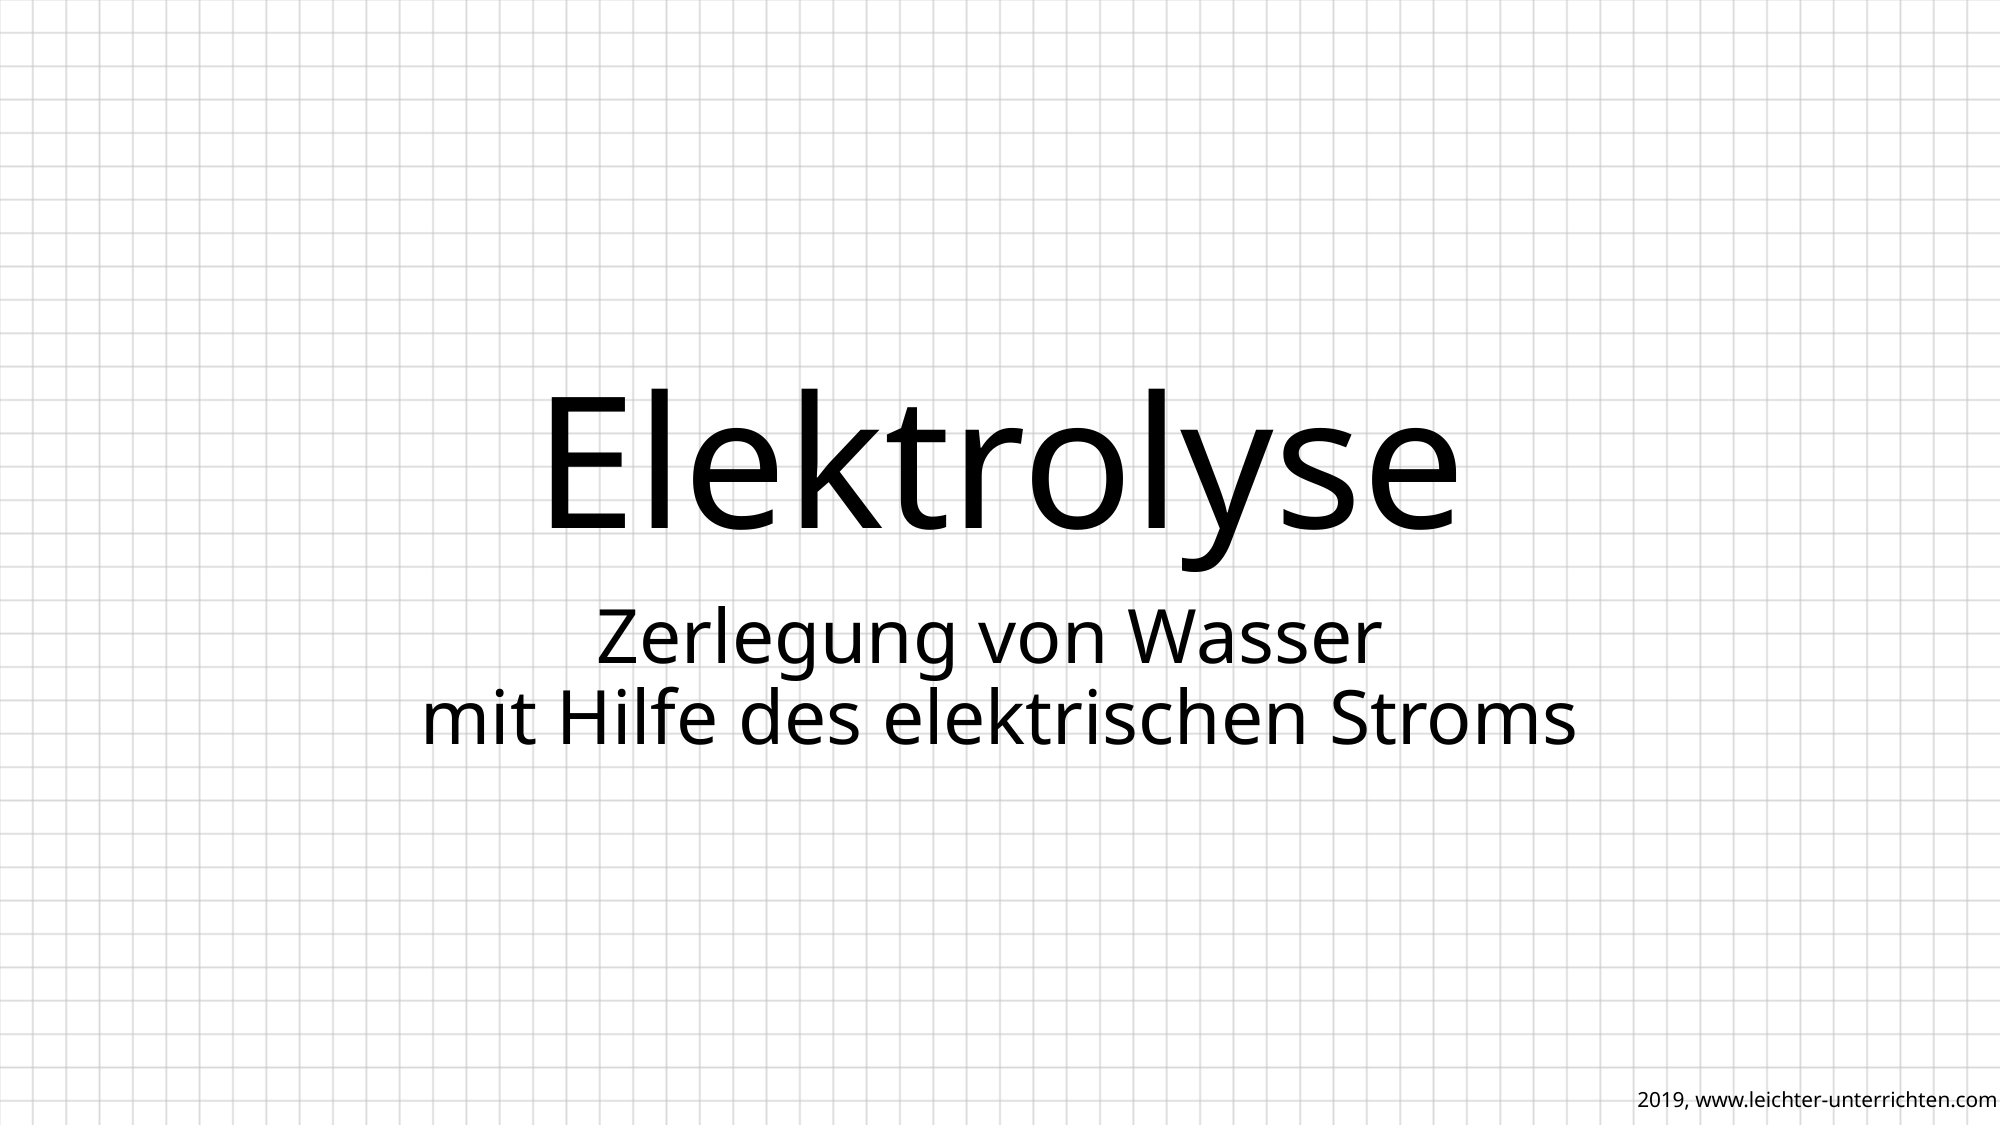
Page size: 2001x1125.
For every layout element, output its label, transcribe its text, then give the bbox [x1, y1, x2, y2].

title Elektrolyse [249, 184, 1750, 576]
picture [0, 0, 2000, 1125]
subtitle Zerlegung von Wasser mit Hilfe des elektrischen Stroms [249, 590, 1750, 863]
